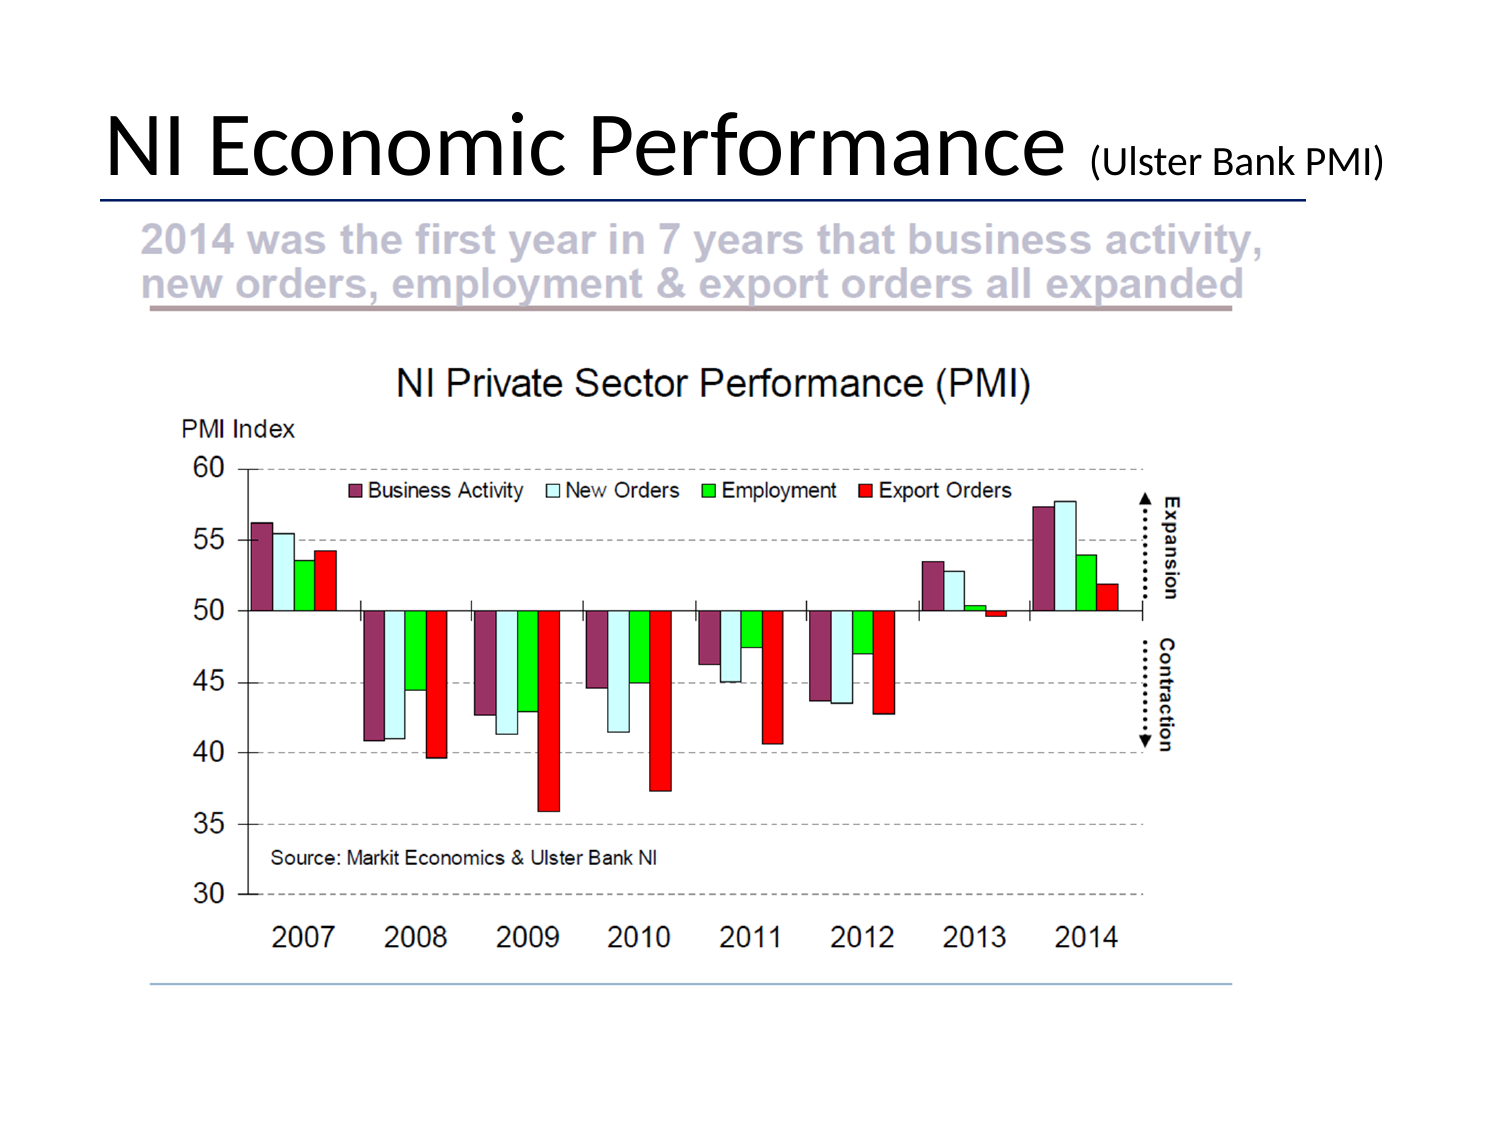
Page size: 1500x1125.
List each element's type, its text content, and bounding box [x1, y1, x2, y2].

title NI Economic Performance (Ulster Bank PMI) [75, 45, 1426, 233]
picture [100, 199, 1306, 1005]
